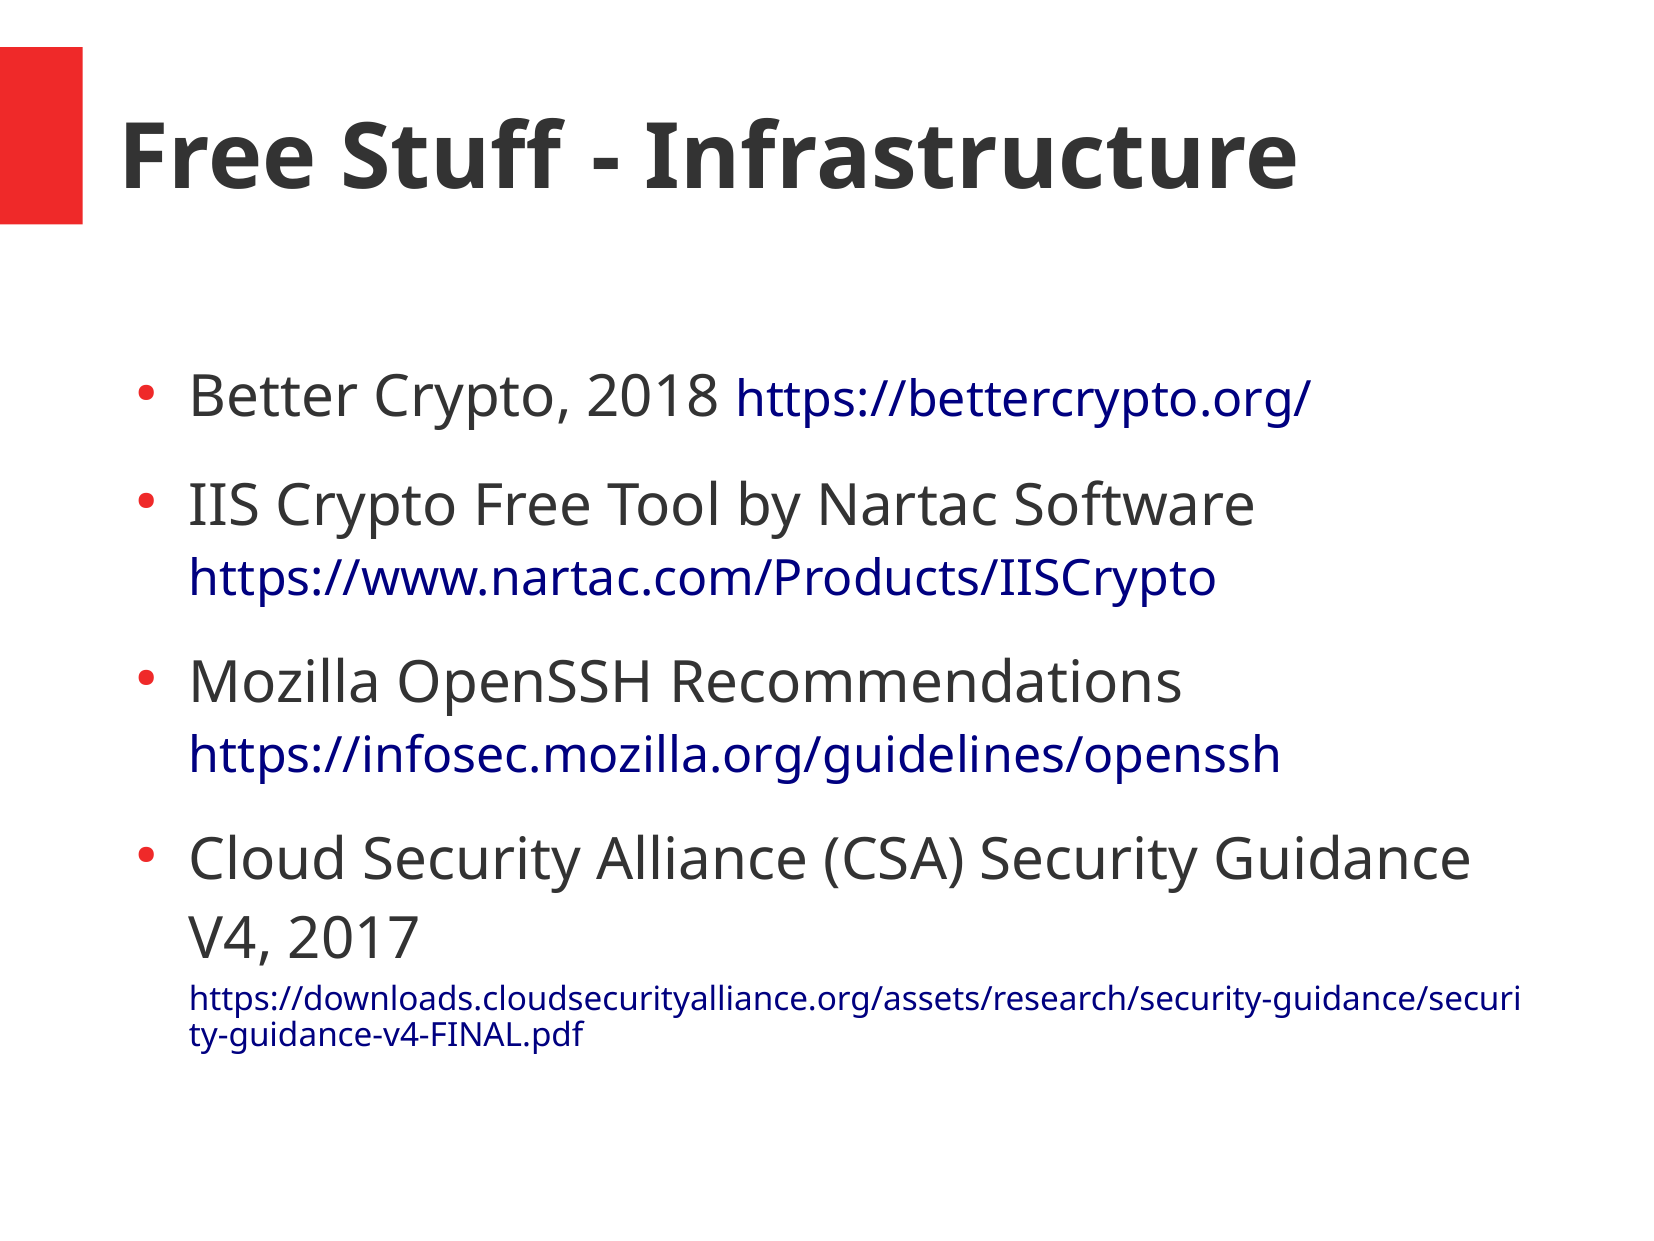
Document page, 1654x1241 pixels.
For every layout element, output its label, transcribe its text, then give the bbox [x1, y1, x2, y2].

list Better Crypto, 2018 https://bettercrypto.org/ IIS Crypto Free Tool by Nartac Software https://www.nartac.com/Products/IISCrypto Mozilla OpenSSH Recommendations https://infosec.mozilla.org/guidelines/openssh Cloud Security Alliance (CSA) Security Guidance V4, 2017 https://downloads.cloudsecurityalliance.org/assets/research/security-guidance/security-guidance-v4-FINAL.pdf [118, 354, 1536, 1074]
title Free Stuff - Infrastructure [118, 49, 1571, 257]
